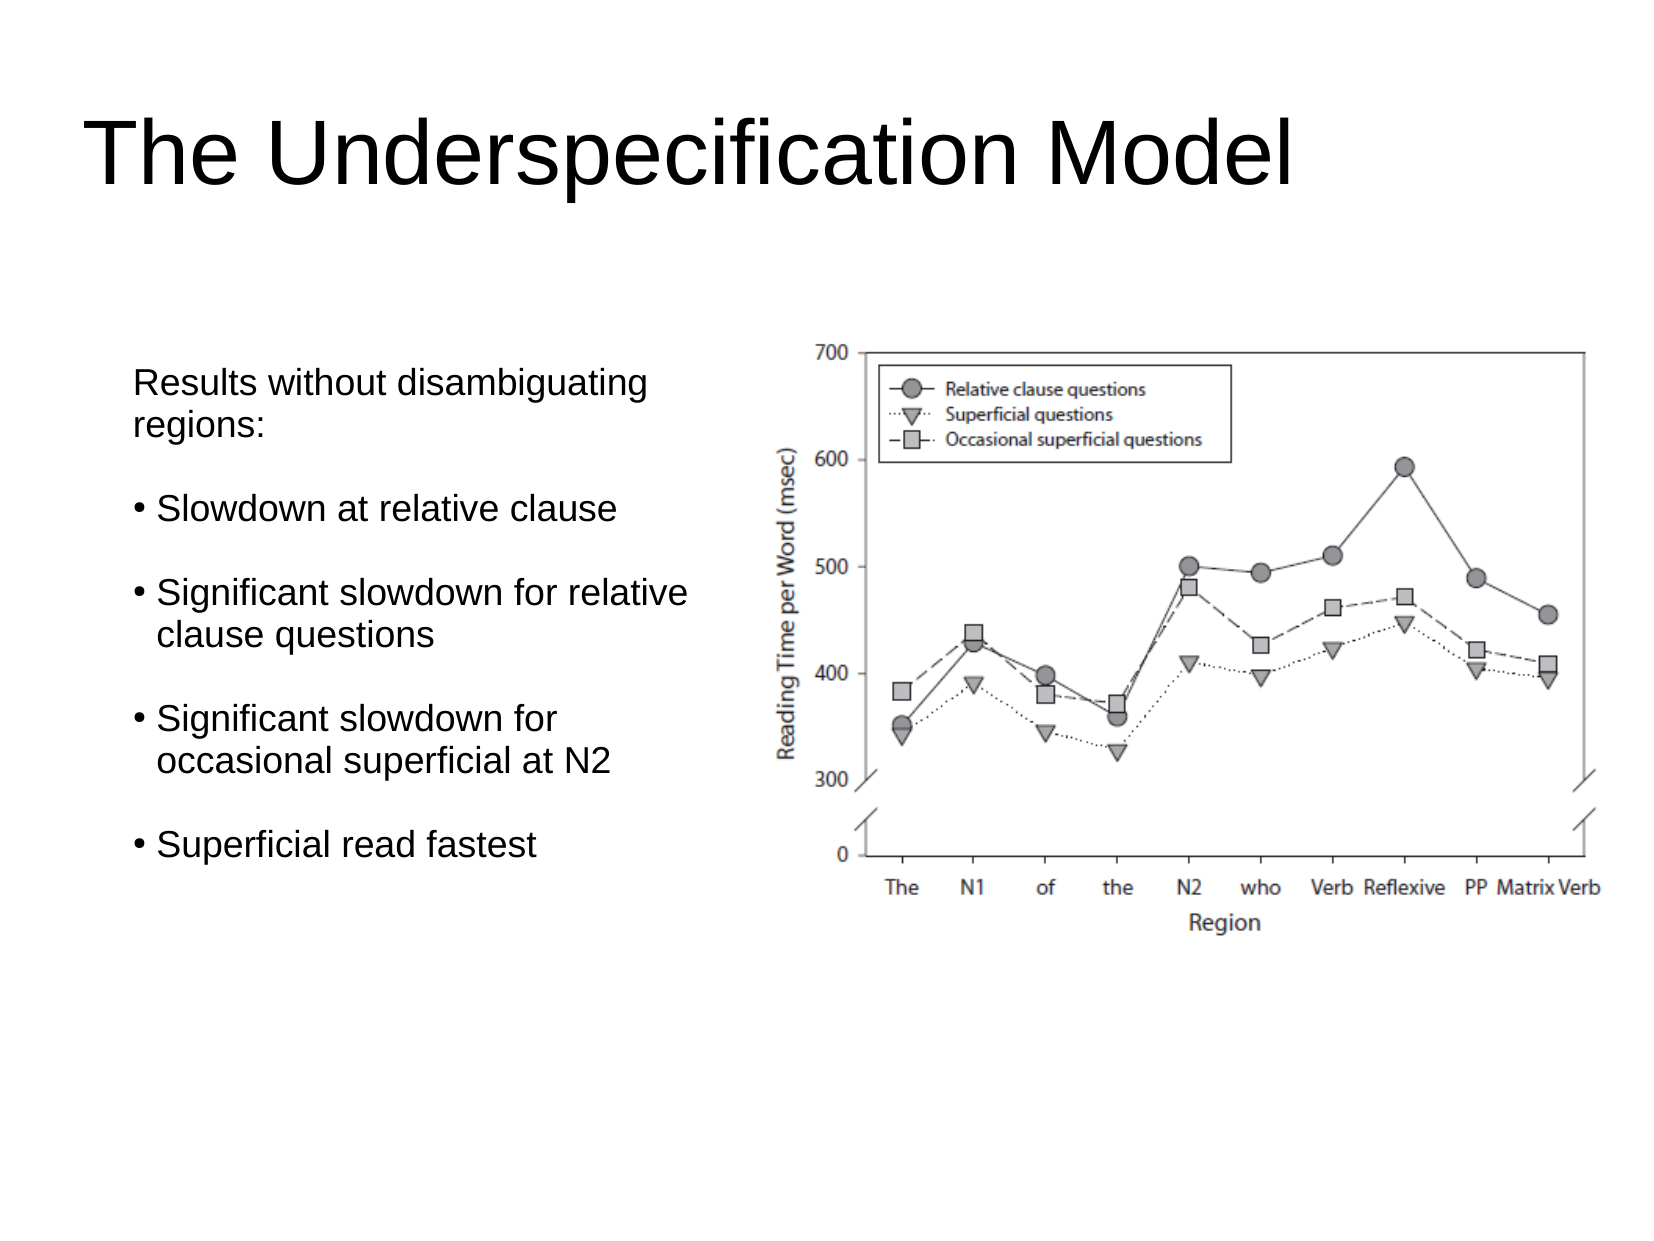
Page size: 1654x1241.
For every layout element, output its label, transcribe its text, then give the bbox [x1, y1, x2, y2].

picture [744, 321, 1625, 945]
title The Underspecification Model [82, 49, 1571, 257]
text_box Results without disambiguating regions: Slowdown at relative clause Significant slowdown for relative clause questions Significant slowdown for occasional superficial at N2 Superficial read fastest [118, 354, 739, 916]
